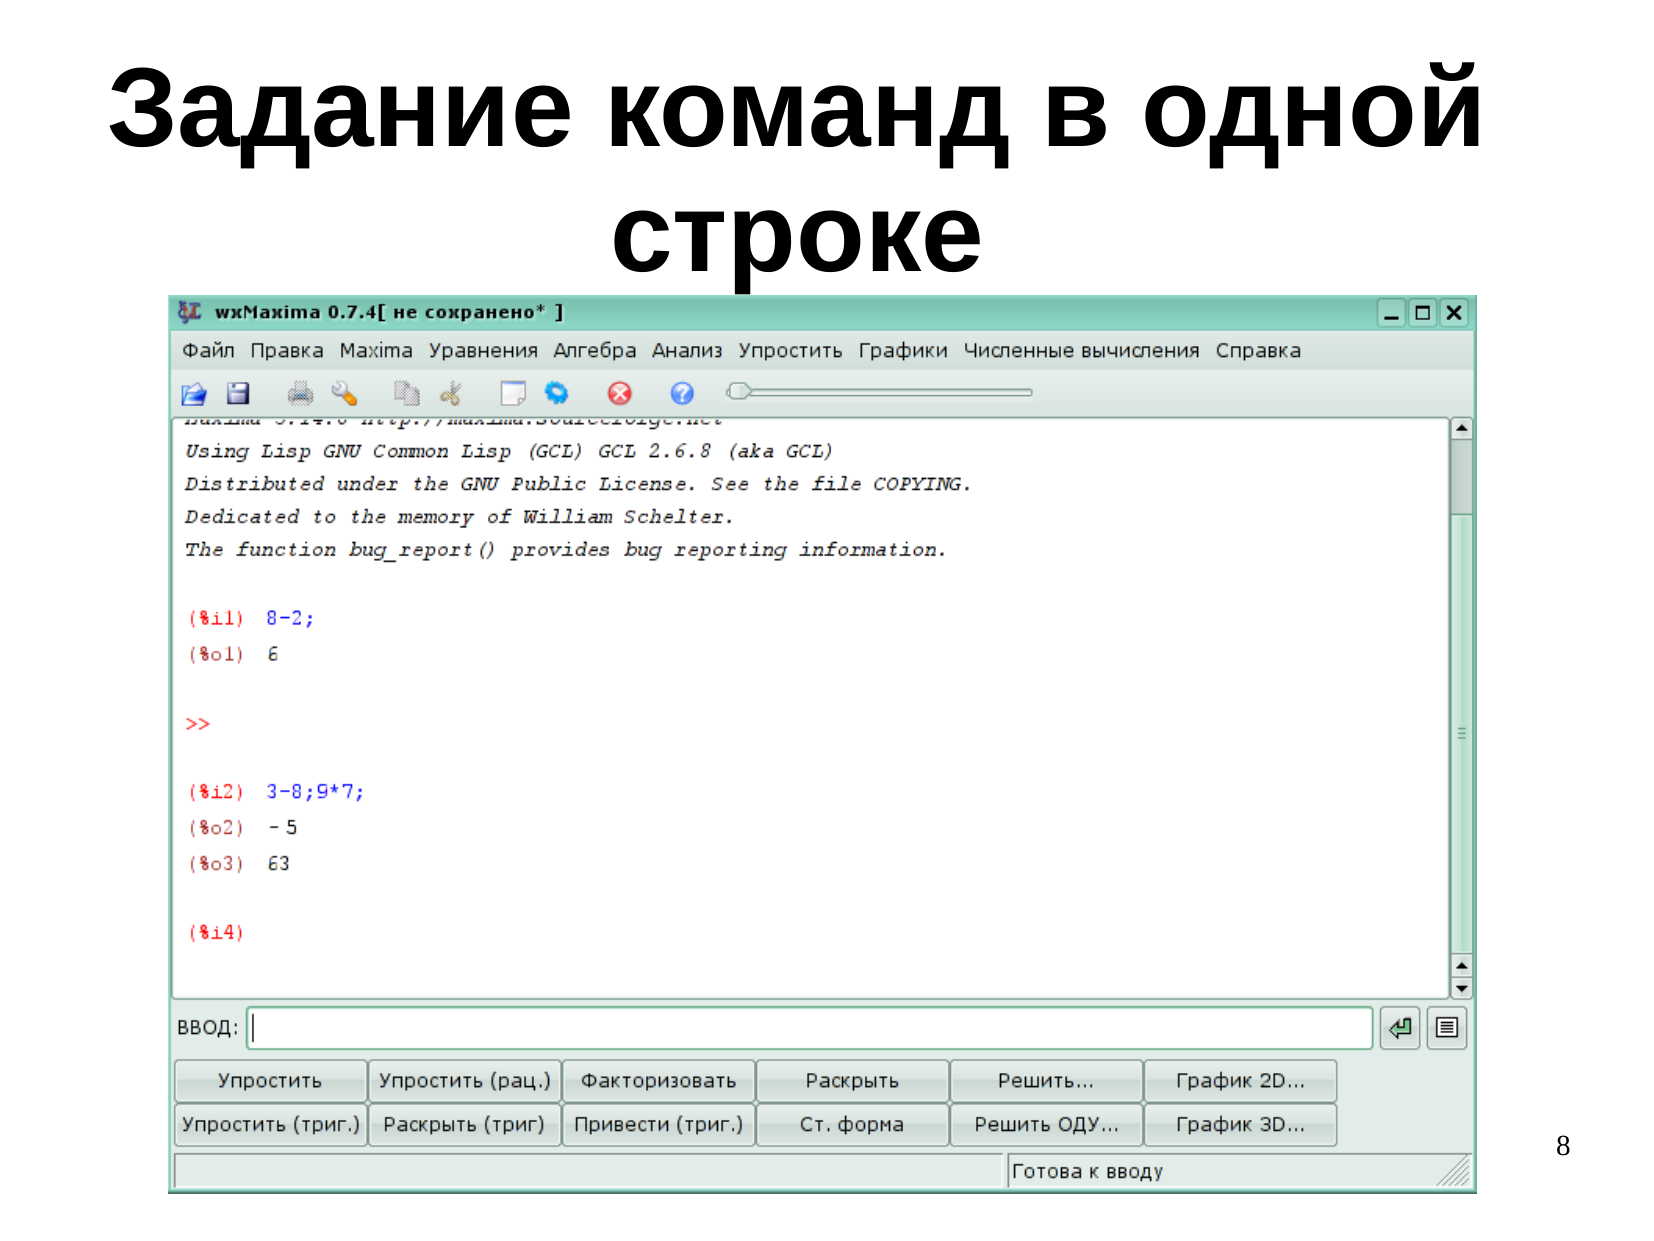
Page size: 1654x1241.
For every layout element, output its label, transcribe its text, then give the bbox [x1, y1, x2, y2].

picture [168, 295, 1477, 1194]
text_box Задание команд в одной строке [29, 36, 1565, 303]
